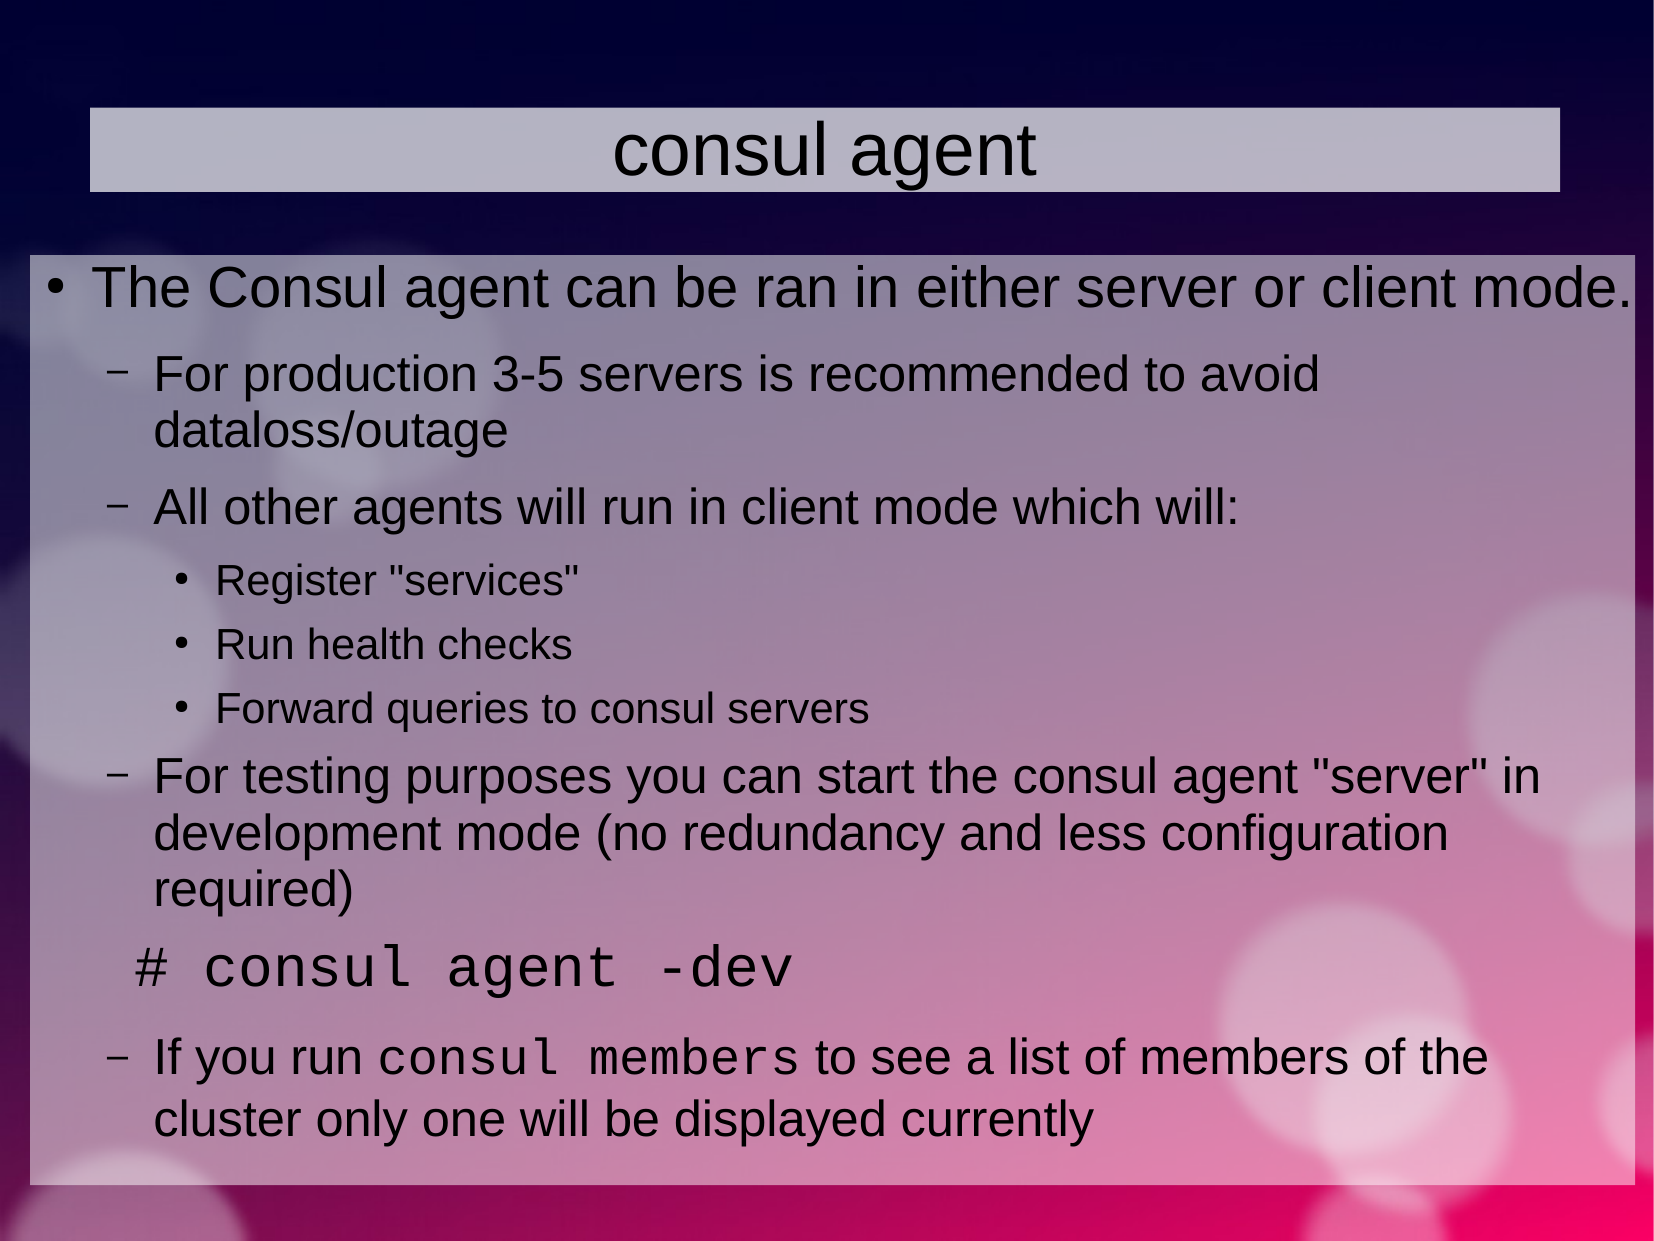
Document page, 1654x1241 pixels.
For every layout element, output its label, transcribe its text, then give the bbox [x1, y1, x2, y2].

picture [0, 0, 1654, 1241]
text_box consul agent [90, 107, 1561, 192]
list The Consul agent can be ran in either server or client mode. For production 3-5 servers is recommended to avoid dataloss/outage All other agents will run in client mode which will: Register "services" Run health checks Forward queries to consul servers For testing purposes you can start the consul agent "server" in development mode (no redundancy and less configuration required) # consul agent -dev If you run consul members to see a list of members of the cluster only one will be displayed currently [30, 255, 1636, 1186]
